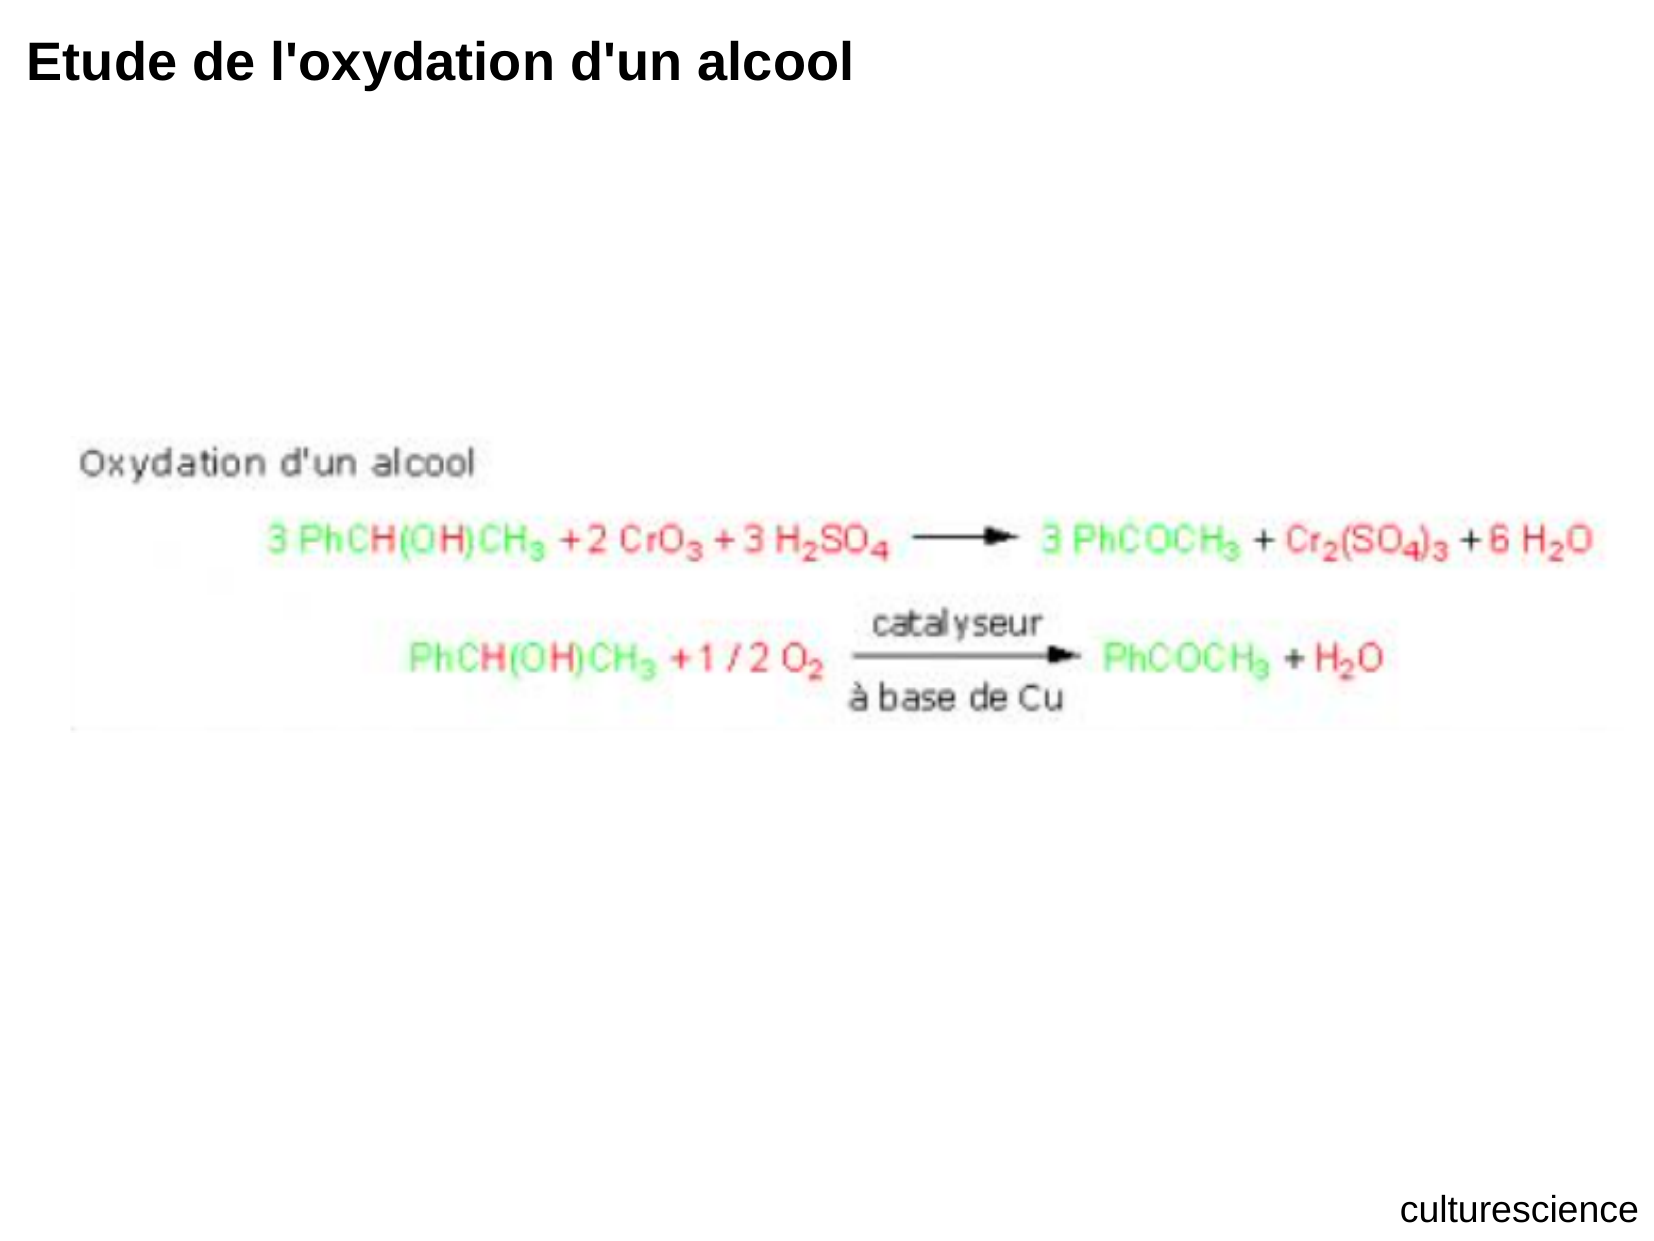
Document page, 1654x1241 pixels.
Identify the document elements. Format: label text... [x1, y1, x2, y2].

text_box Etude de l'oxydation d'un alcool [11, 23, 993, 163]
text_box culturescience [1192, 1181, 1654, 1238]
picture [70, 436, 1624, 733]
